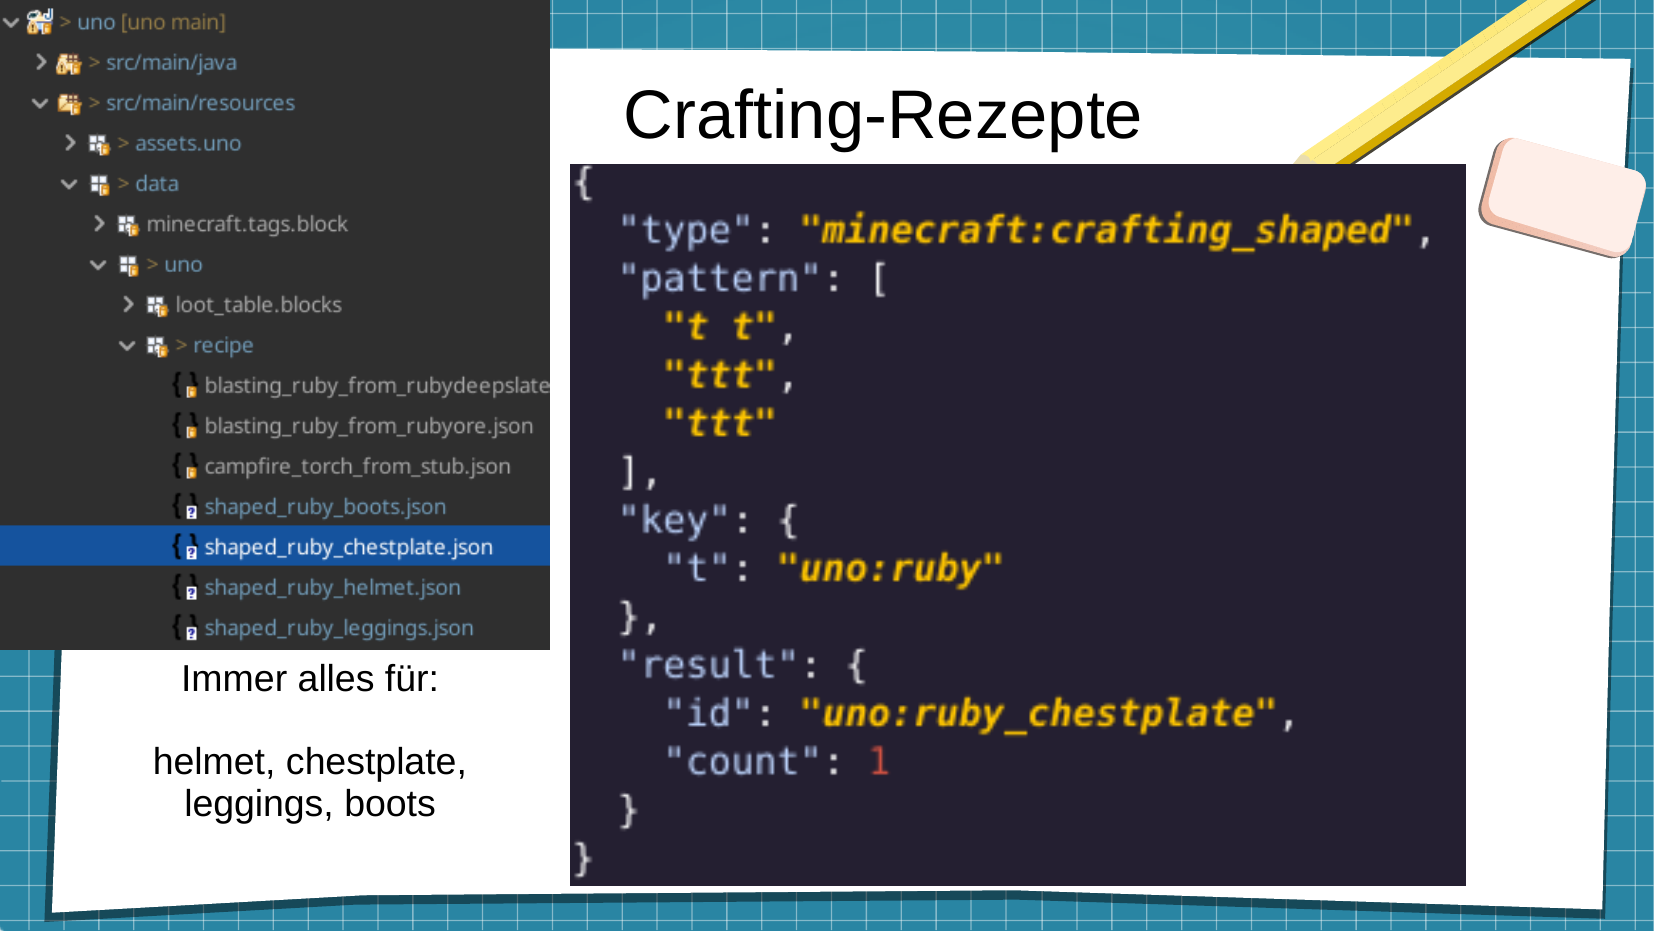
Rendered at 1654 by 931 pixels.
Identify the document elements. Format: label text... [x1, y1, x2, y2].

picture [0, 0, 550, 650]
text_box Immer alles für: helmet, chestplate, leggings, boots [88, 650, 532, 833]
title Crafting-Rezepte [550, 37, 1571, 193]
picture [570, 164, 1466, 886]
